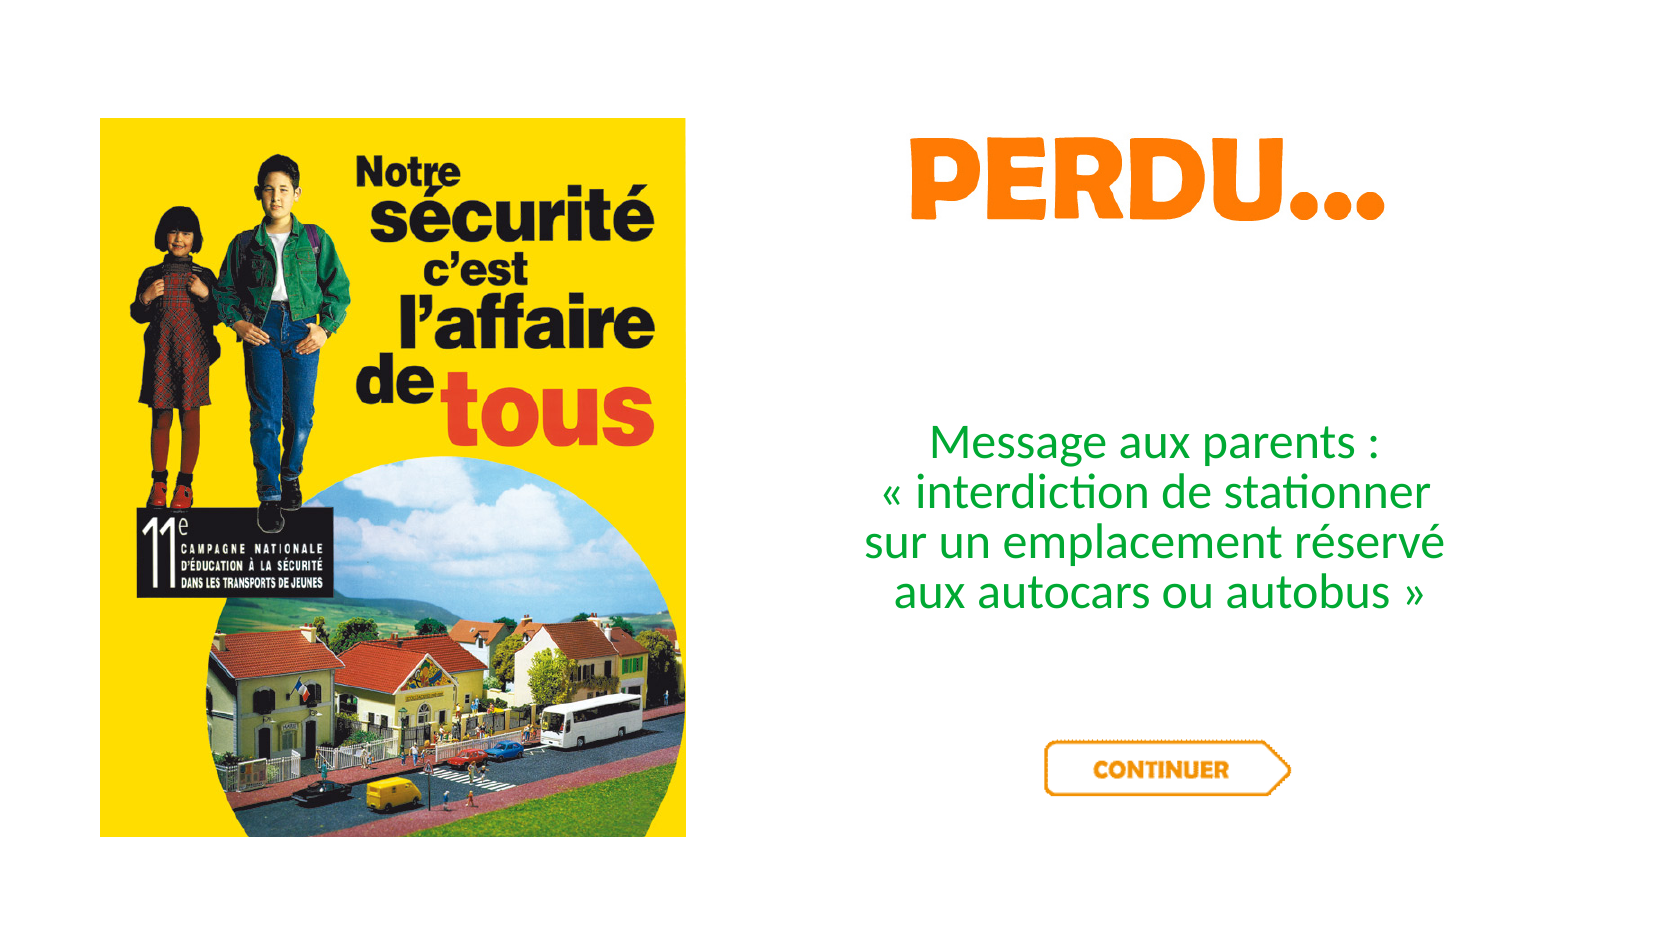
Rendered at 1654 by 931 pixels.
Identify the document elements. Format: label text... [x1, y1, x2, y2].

text_box Message aux parents : « interdiction de stationner sur un emplacement réservé aux autocars ou autobus » [708, 413, 1613, 650]
picture [100, 118, 686, 837]
picture [1043, 738, 1294, 799]
picture [880, 88, 1425, 254]
